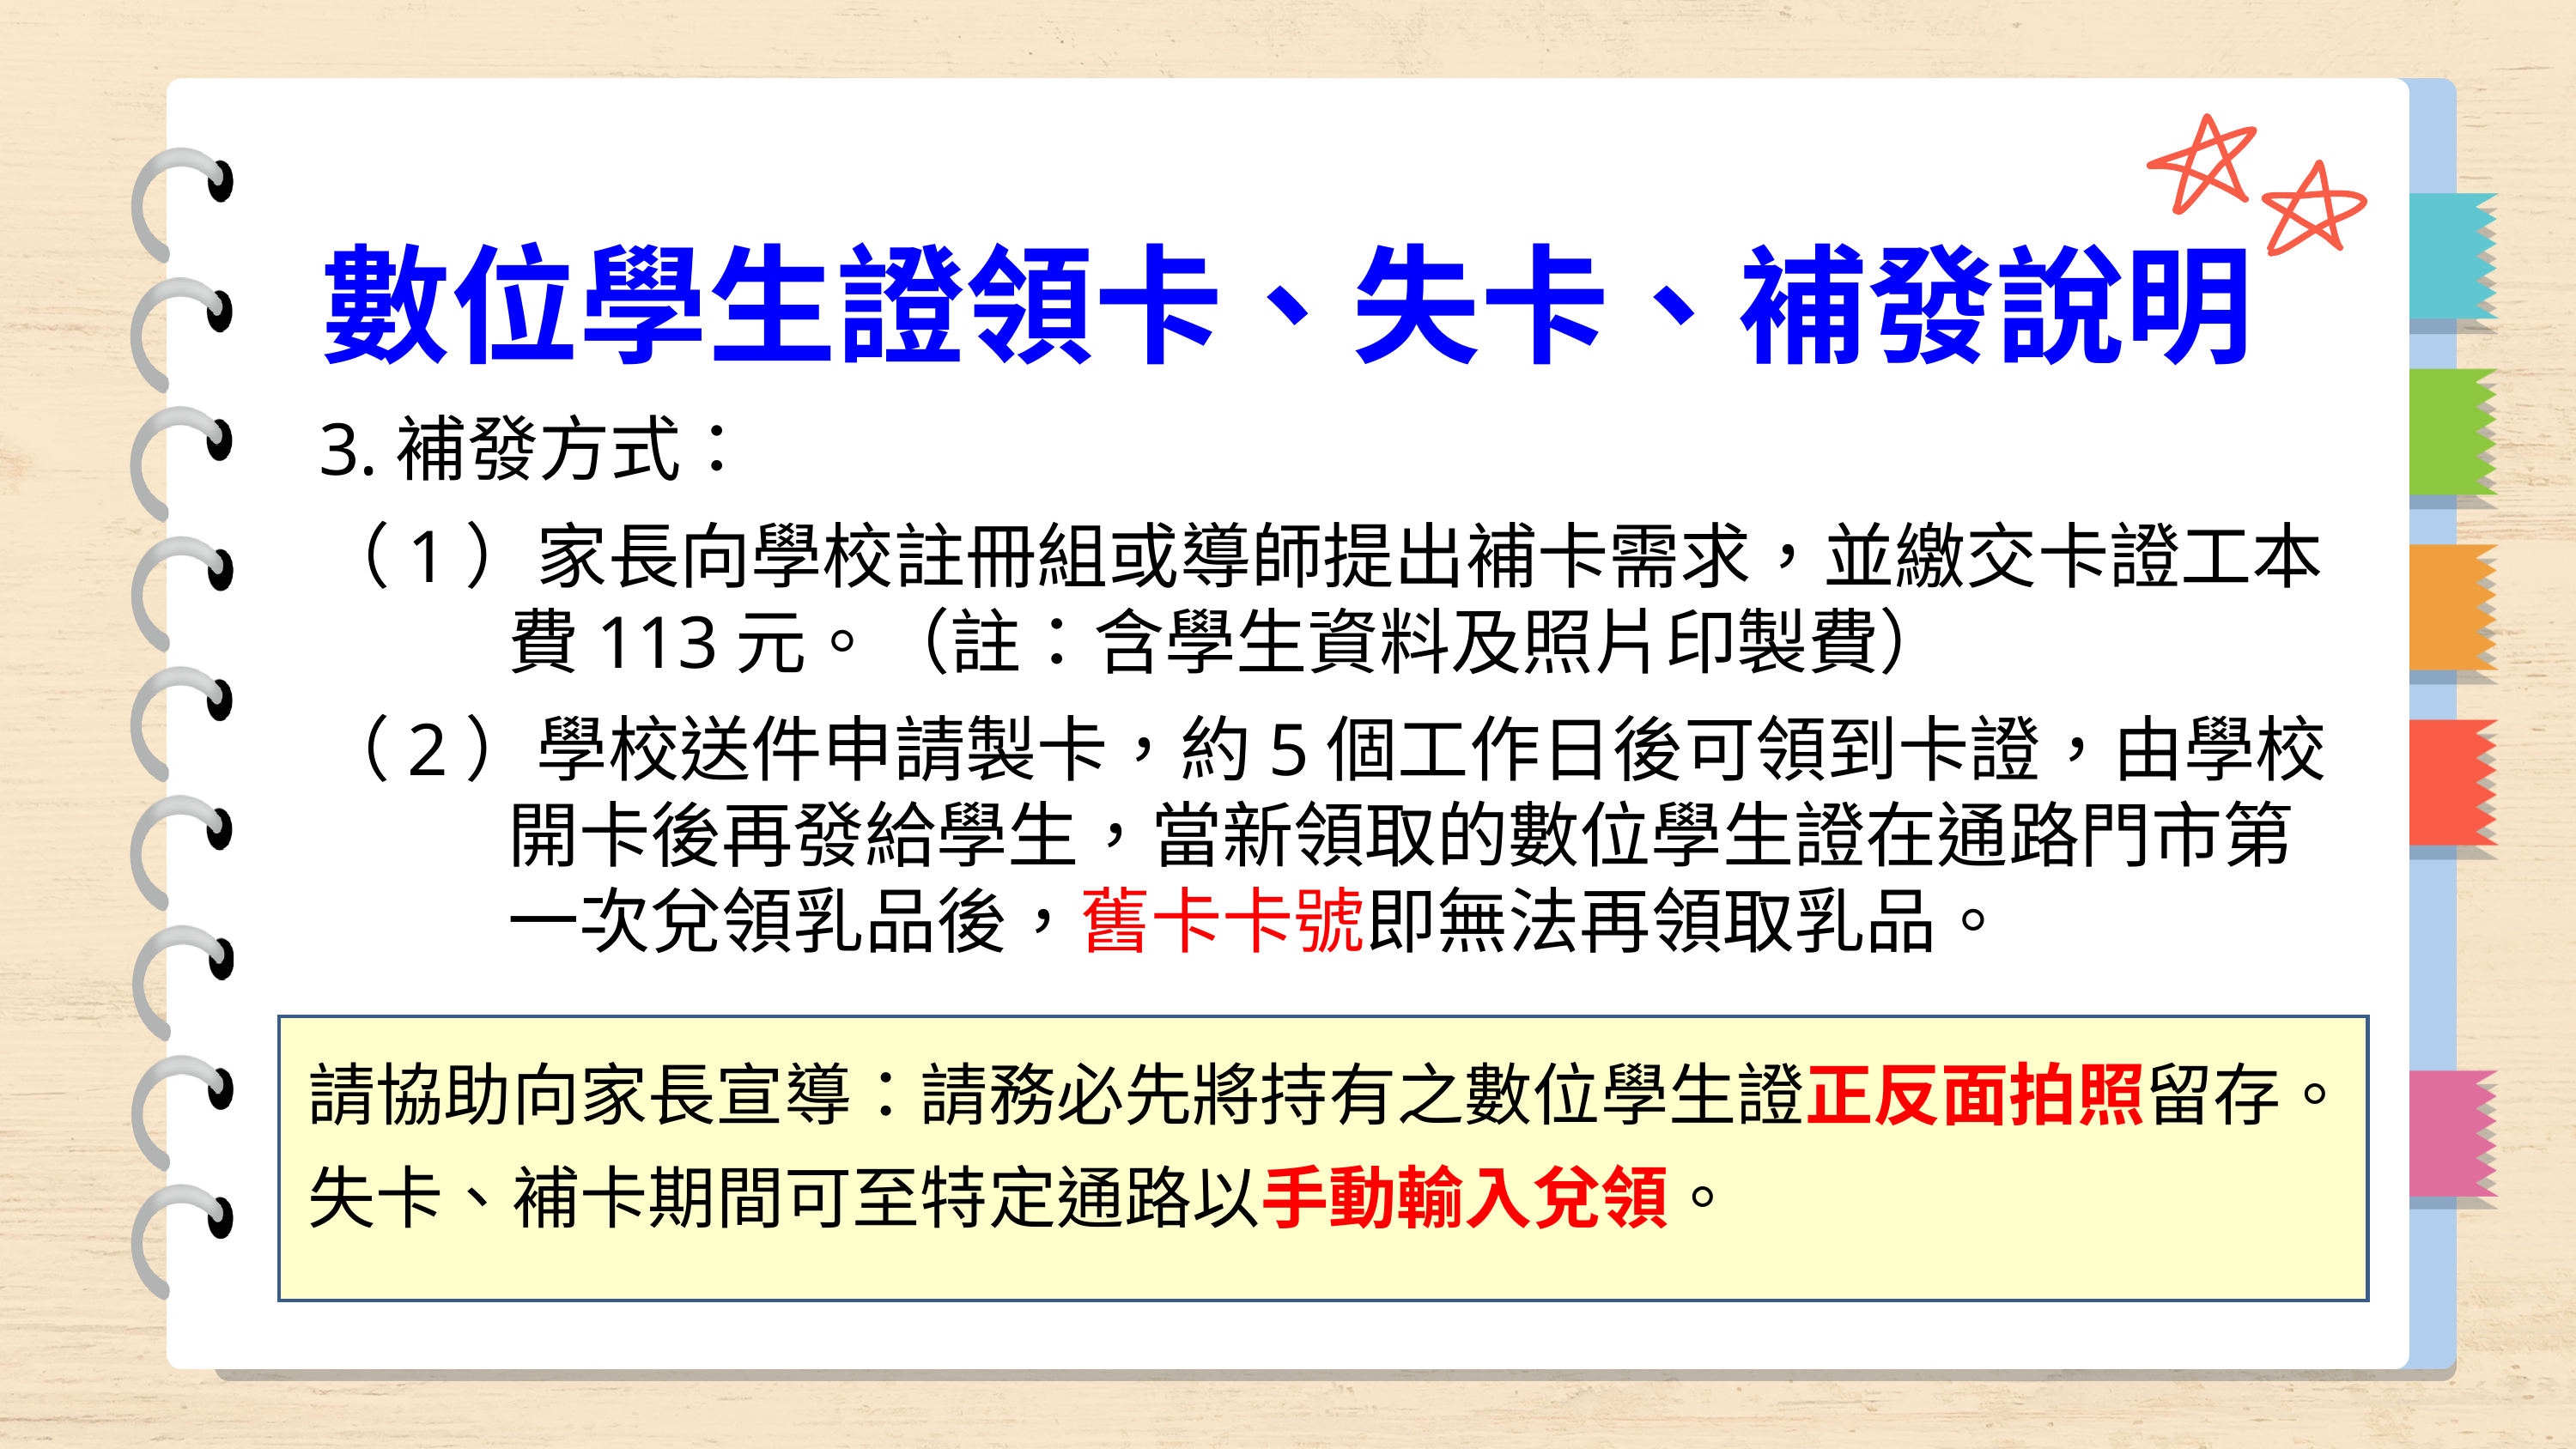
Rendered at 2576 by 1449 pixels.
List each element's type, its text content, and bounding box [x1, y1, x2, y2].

text_box [2146, 112, 2368, 258]
text_box [279, 1016, 2368, 1300]
text_box 數位學生證領卡、失卡、補發說明 [321, 224, 2281, 381]
text_box [130, 148, 234, 1301]
text_box 3.補發方式： （1）家長向學校註冊組或導師提出補卡需求，並繳交卡證工本費113元。（註：含學生資料及照片印製費） （2）學校送件申請製卡，約5個工作日後可領到卡證，由學校開卡後再發給學生，當新領取的數位學生證在通路門市第一次兌領乳品後，舊卡卡號即無法再領取乳品。 [306, 397, 2351, 1016]
text_box 請協助向家長宣導：請務必先將持有之數位學生證正反面拍照留存。 失卡、補卡期間可至特定通路以手動輸入兌領。 [295, 1045, 2368, 1267]
